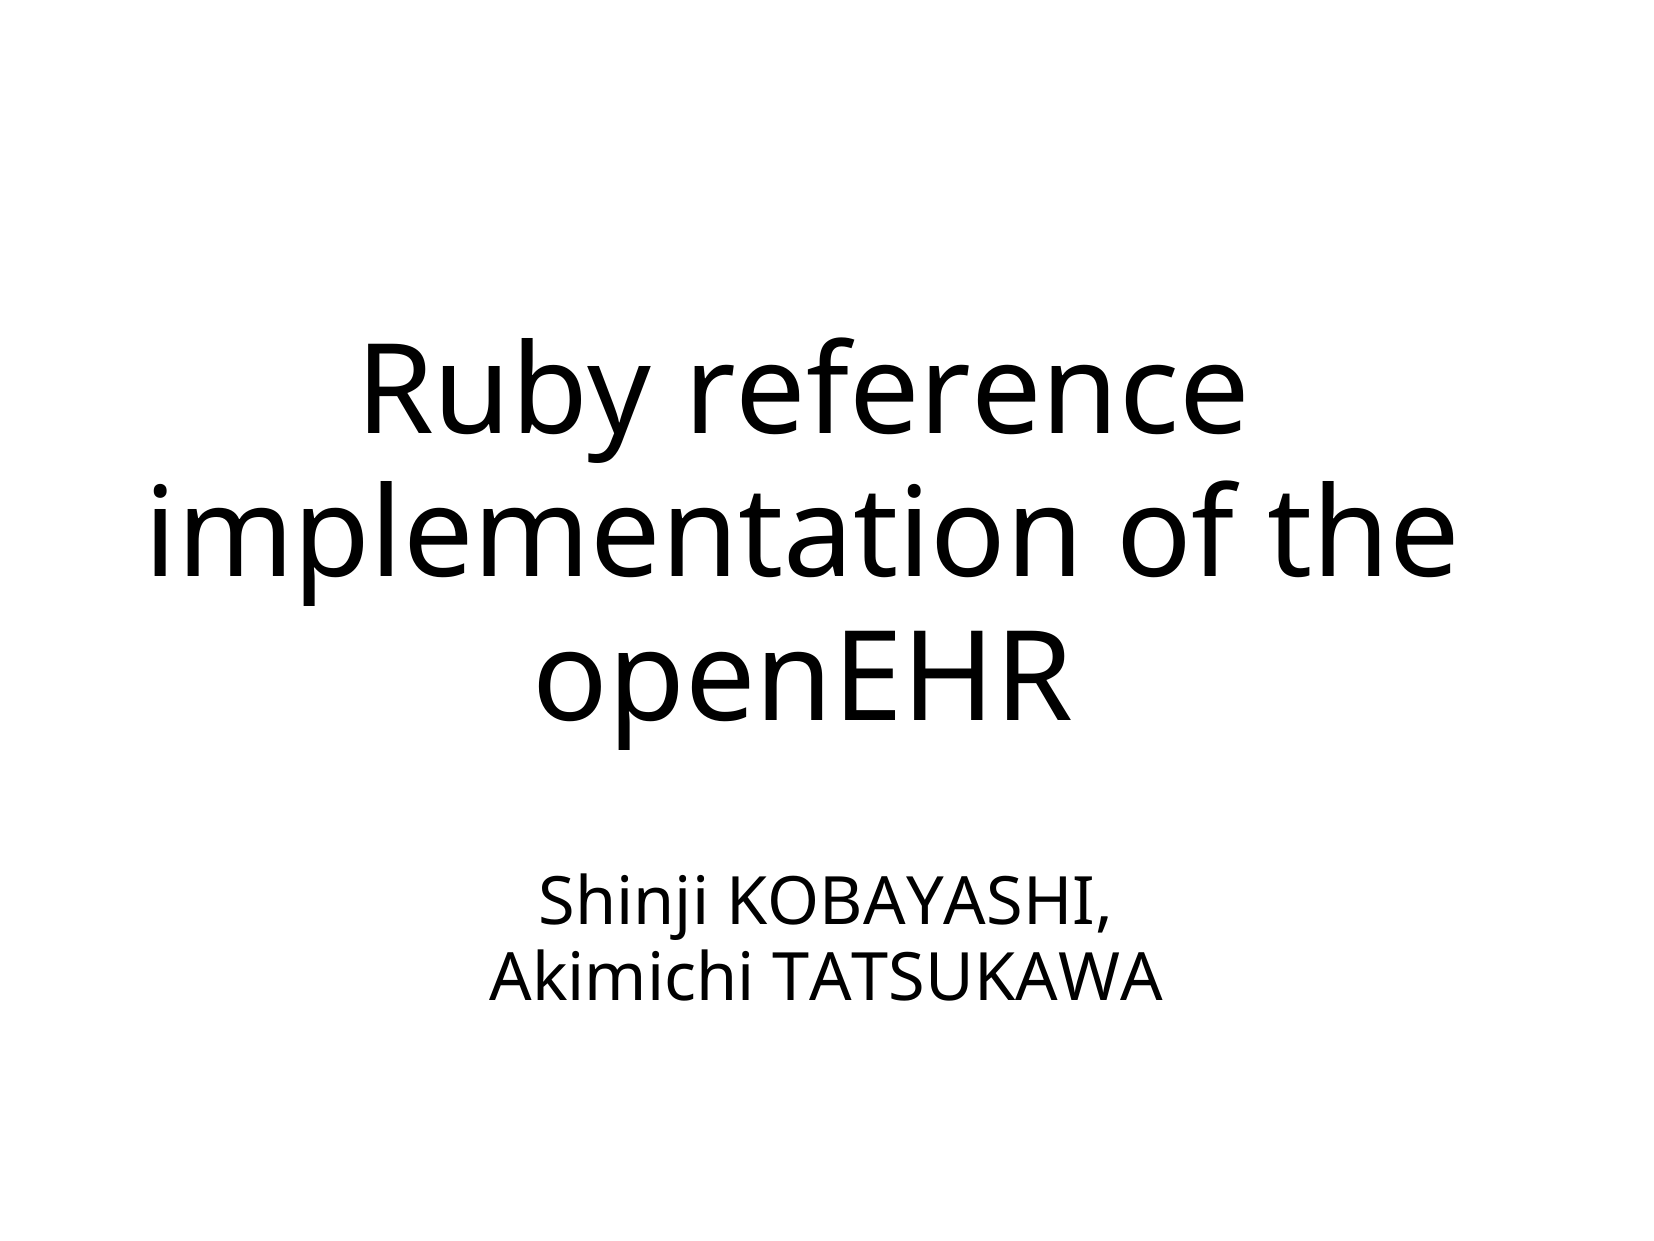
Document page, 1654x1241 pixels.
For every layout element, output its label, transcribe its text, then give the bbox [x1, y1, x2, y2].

subtitle Shinji KOBAYASHI, Akimichi TATSUKAWA [82, 767, 1571, 1102]
title Ruby reference implementation of the openEHR [59, 324, 1548, 723]
